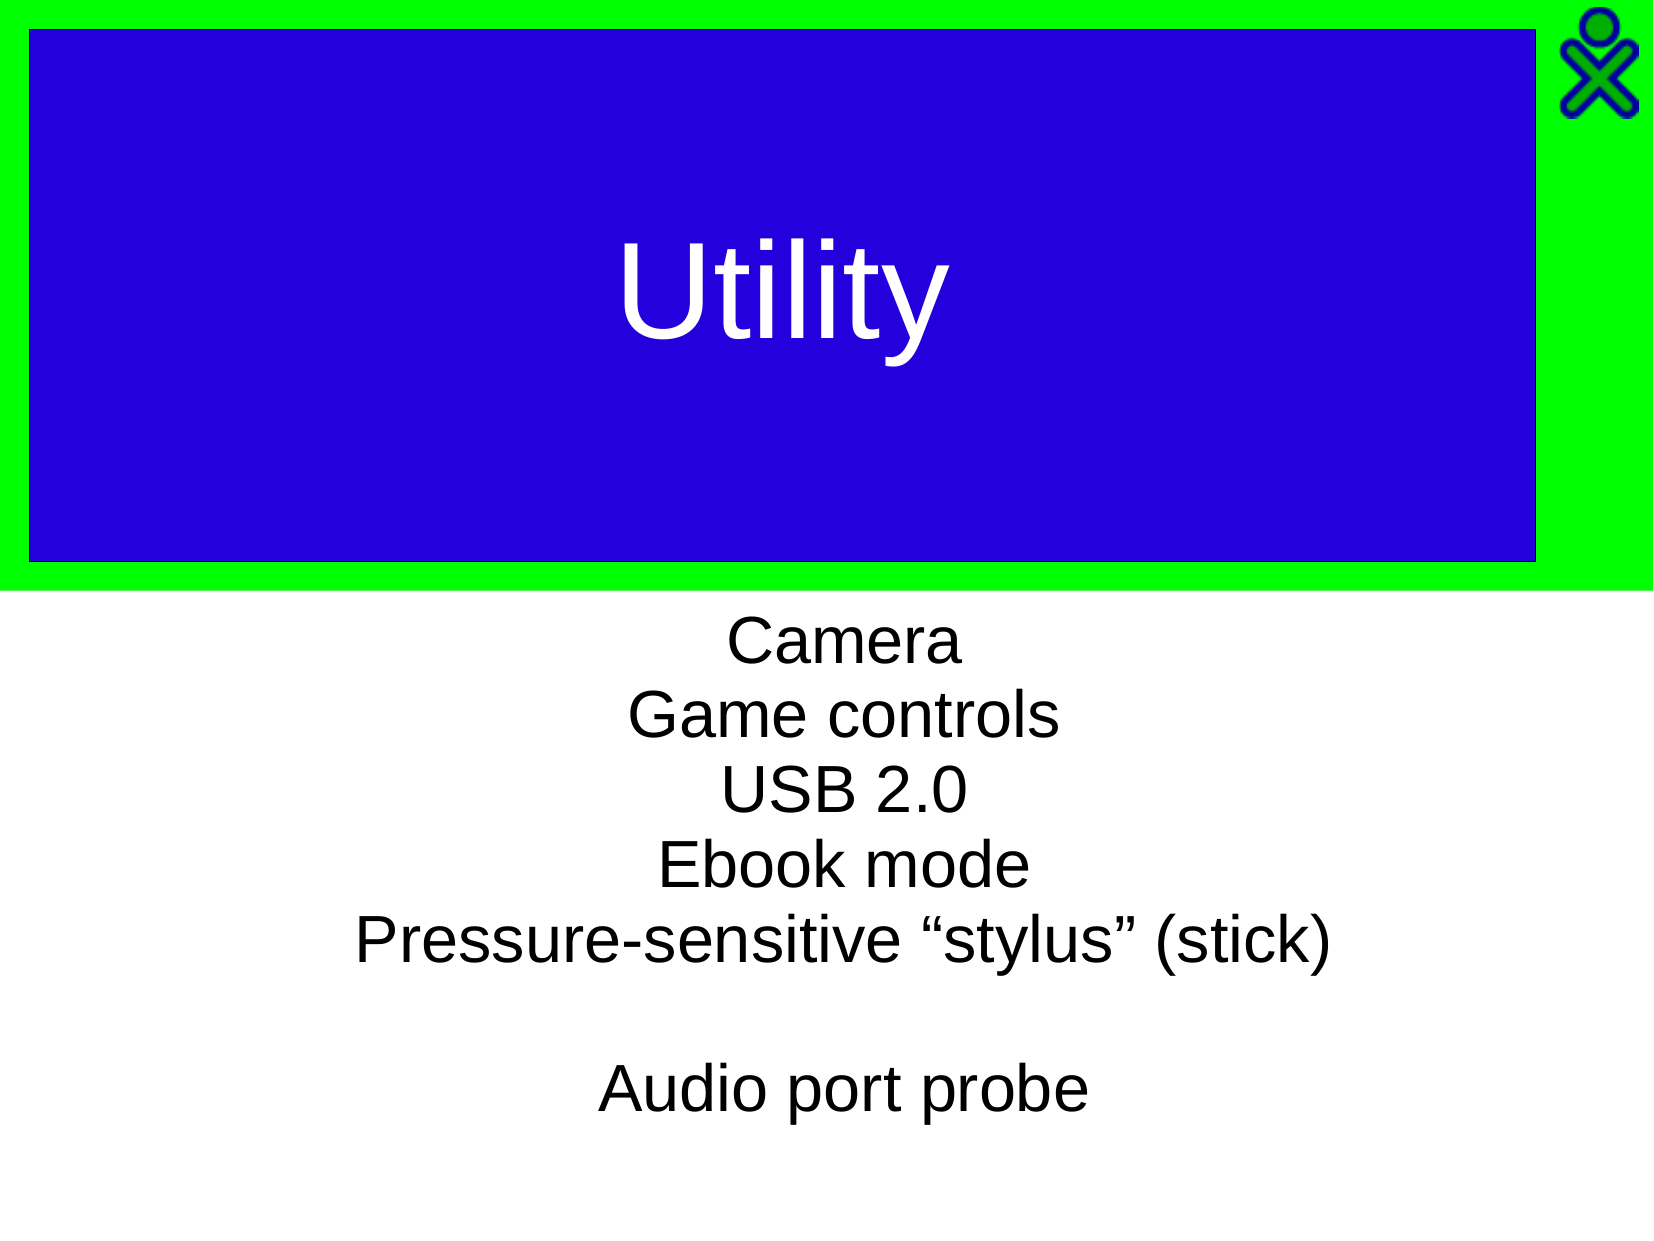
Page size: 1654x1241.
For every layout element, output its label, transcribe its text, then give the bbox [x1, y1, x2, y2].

picture [1559, 7, 1639, 119]
title Utility [59, 56, 1506, 525]
subtitle Camera Game controls USB 2.0 Ebook mode Pressure-sensitive “stylus” (stick) Audio port probe [82, 602, 1571, 1127]
